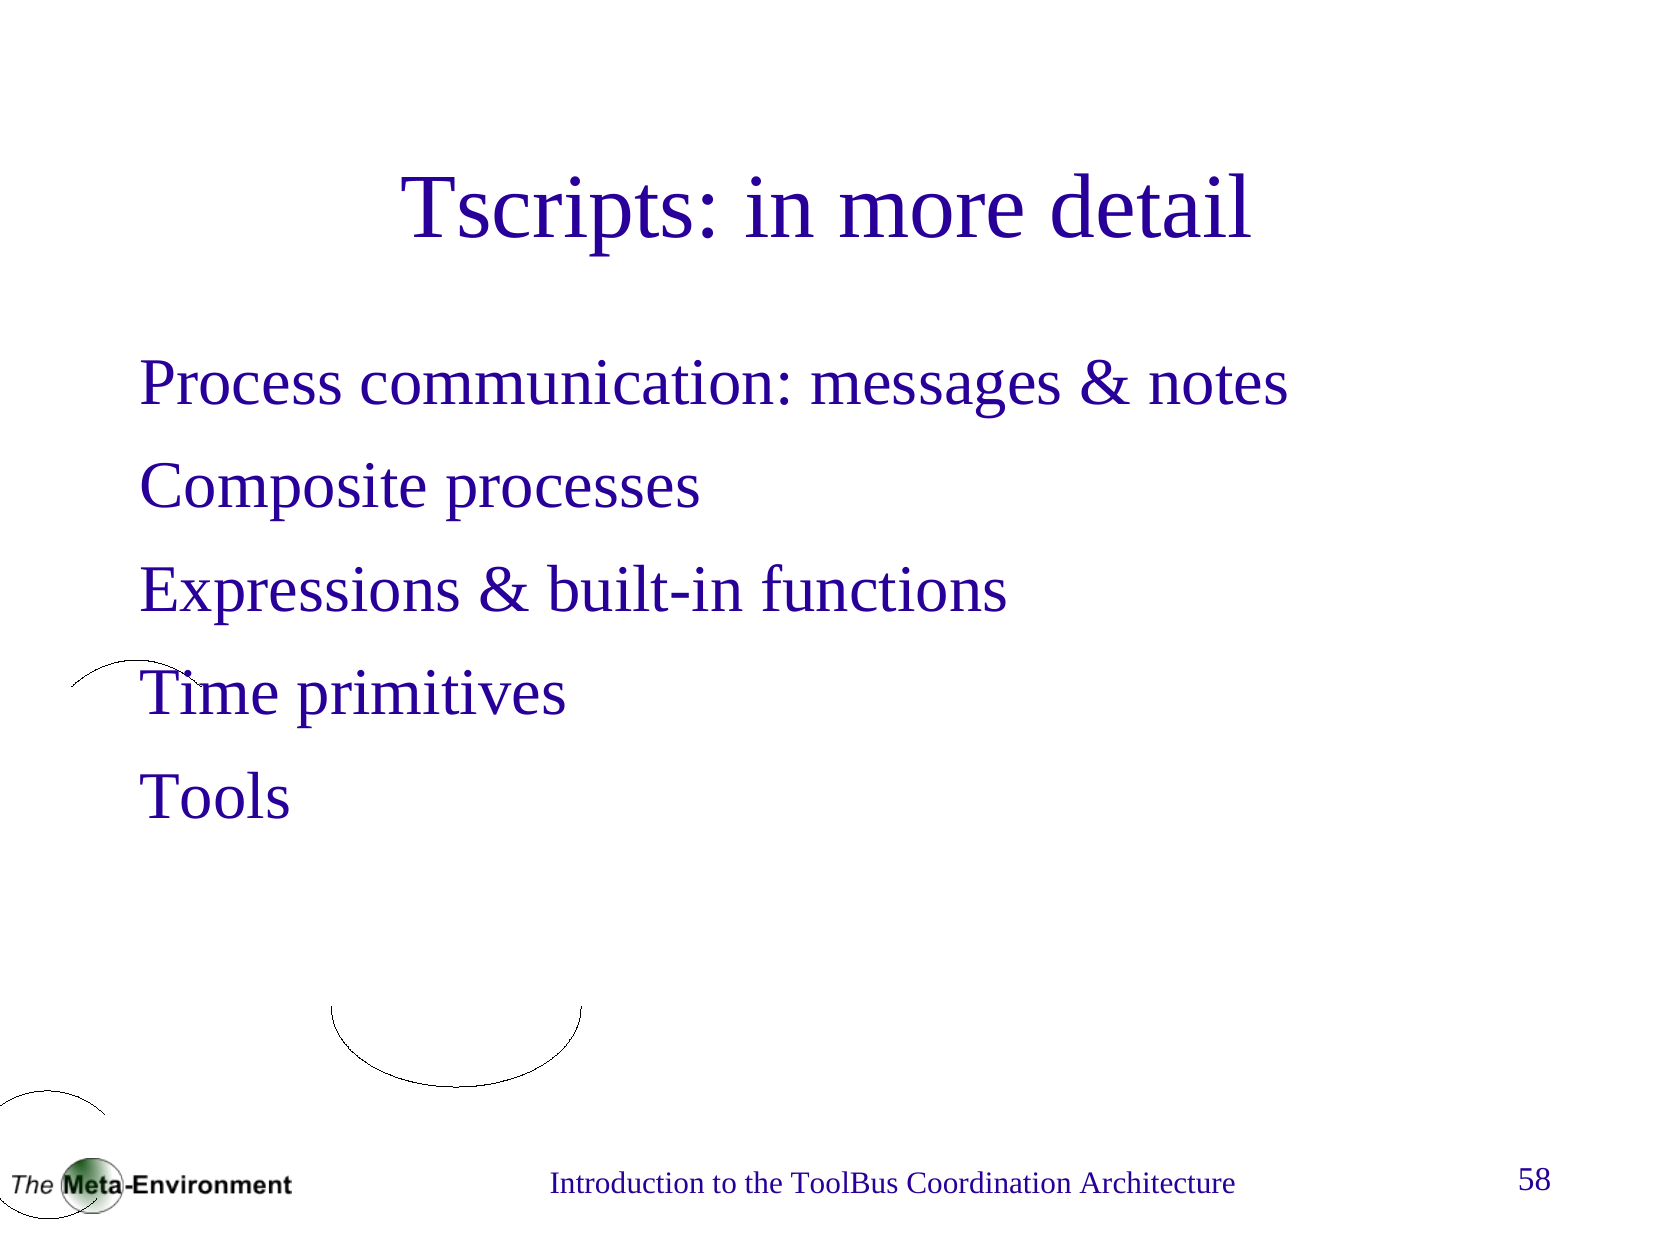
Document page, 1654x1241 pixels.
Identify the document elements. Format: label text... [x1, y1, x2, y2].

picture [12, 1158, 292, 1214]
title Tscripts: in more detail [121, 102, 1534, 311]
list Process communication: messages & notes Composite processes Expressions & built-in functions Time primitives Tools [121, 344, 1534, 1127]
